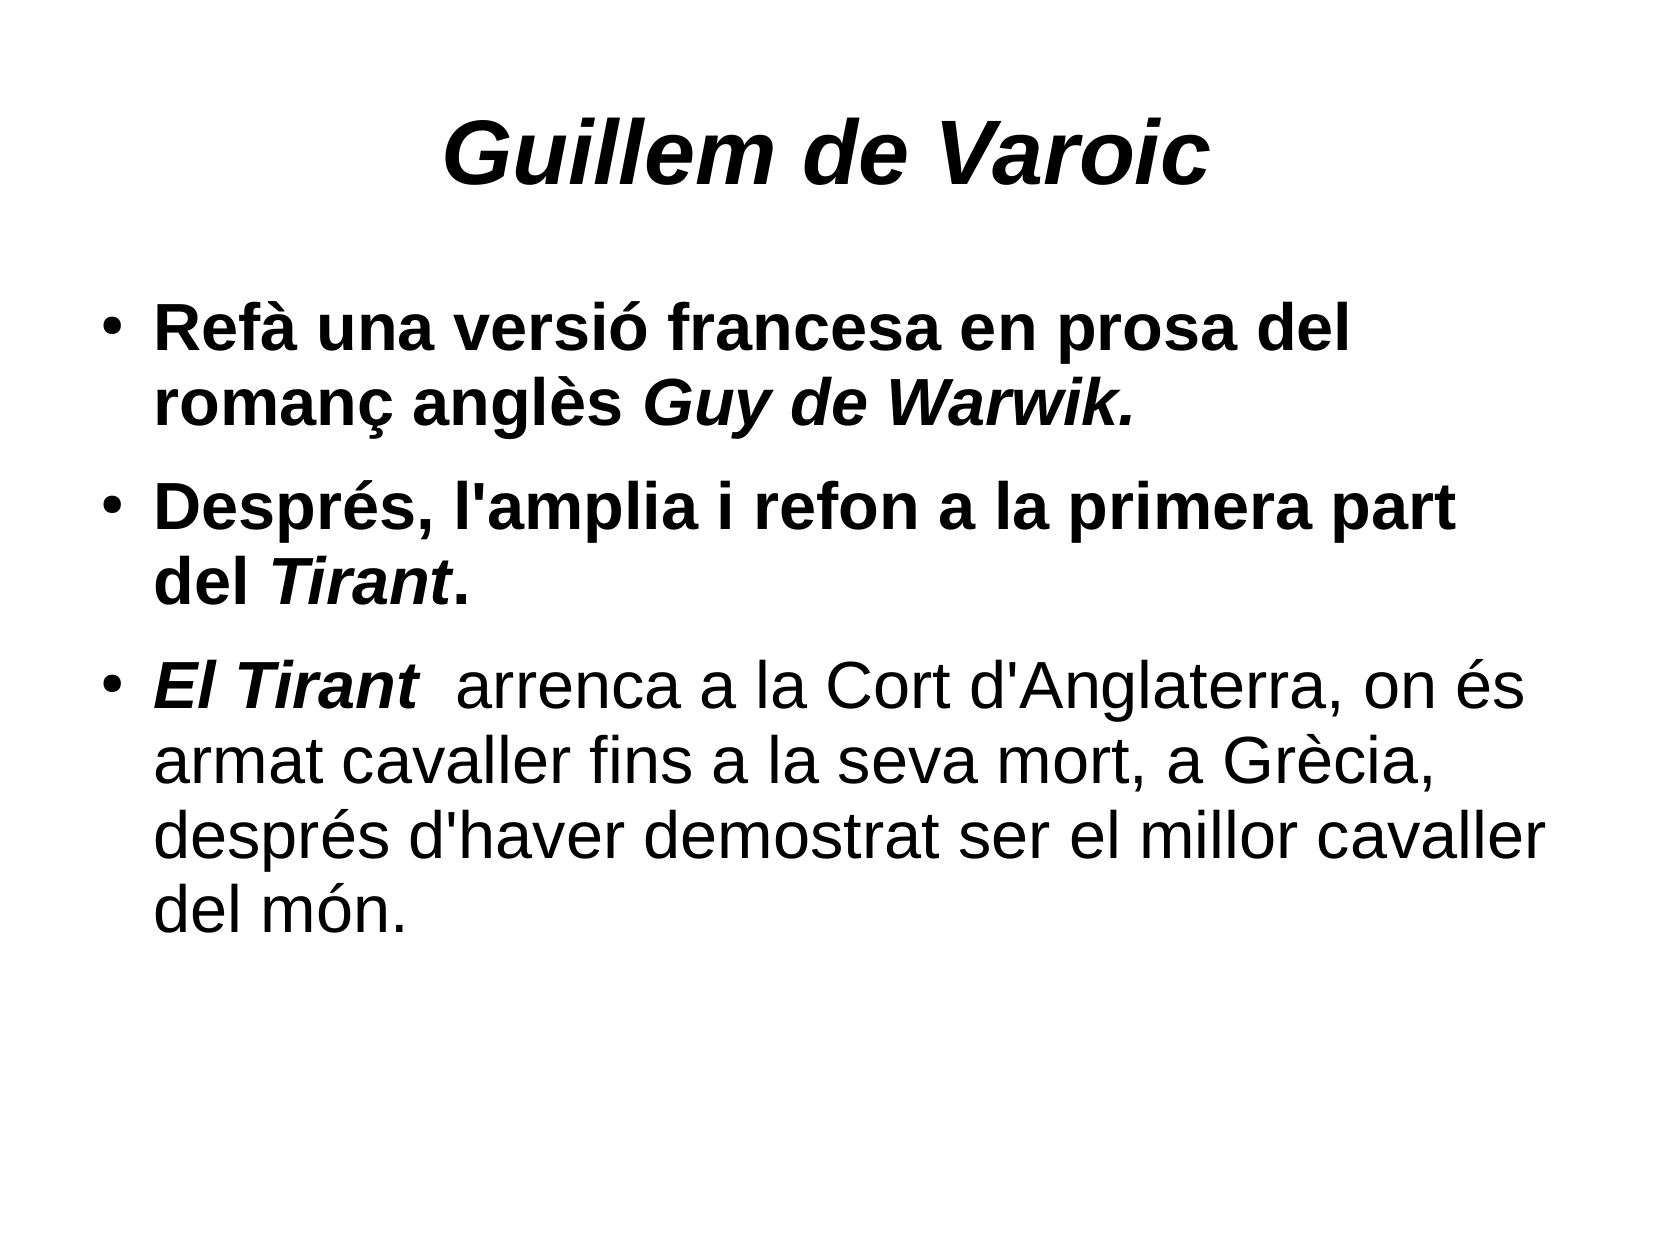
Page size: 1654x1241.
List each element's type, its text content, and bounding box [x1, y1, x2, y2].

title Guillem de Varoic [82, 49, 1571, 257]
list Refà una versió francesa en prosa del romanç anglès Guy de Warwik. Després, l'amplia i refon a la primera part del Tirant. El Tirant arrenca a la Cort d'Anglaterra, on és armat cavaller fins a la seva mort, a Grècia, després d'haver demostrat ser el millor cavaller del món. [82, 290, 1571, 1109]
